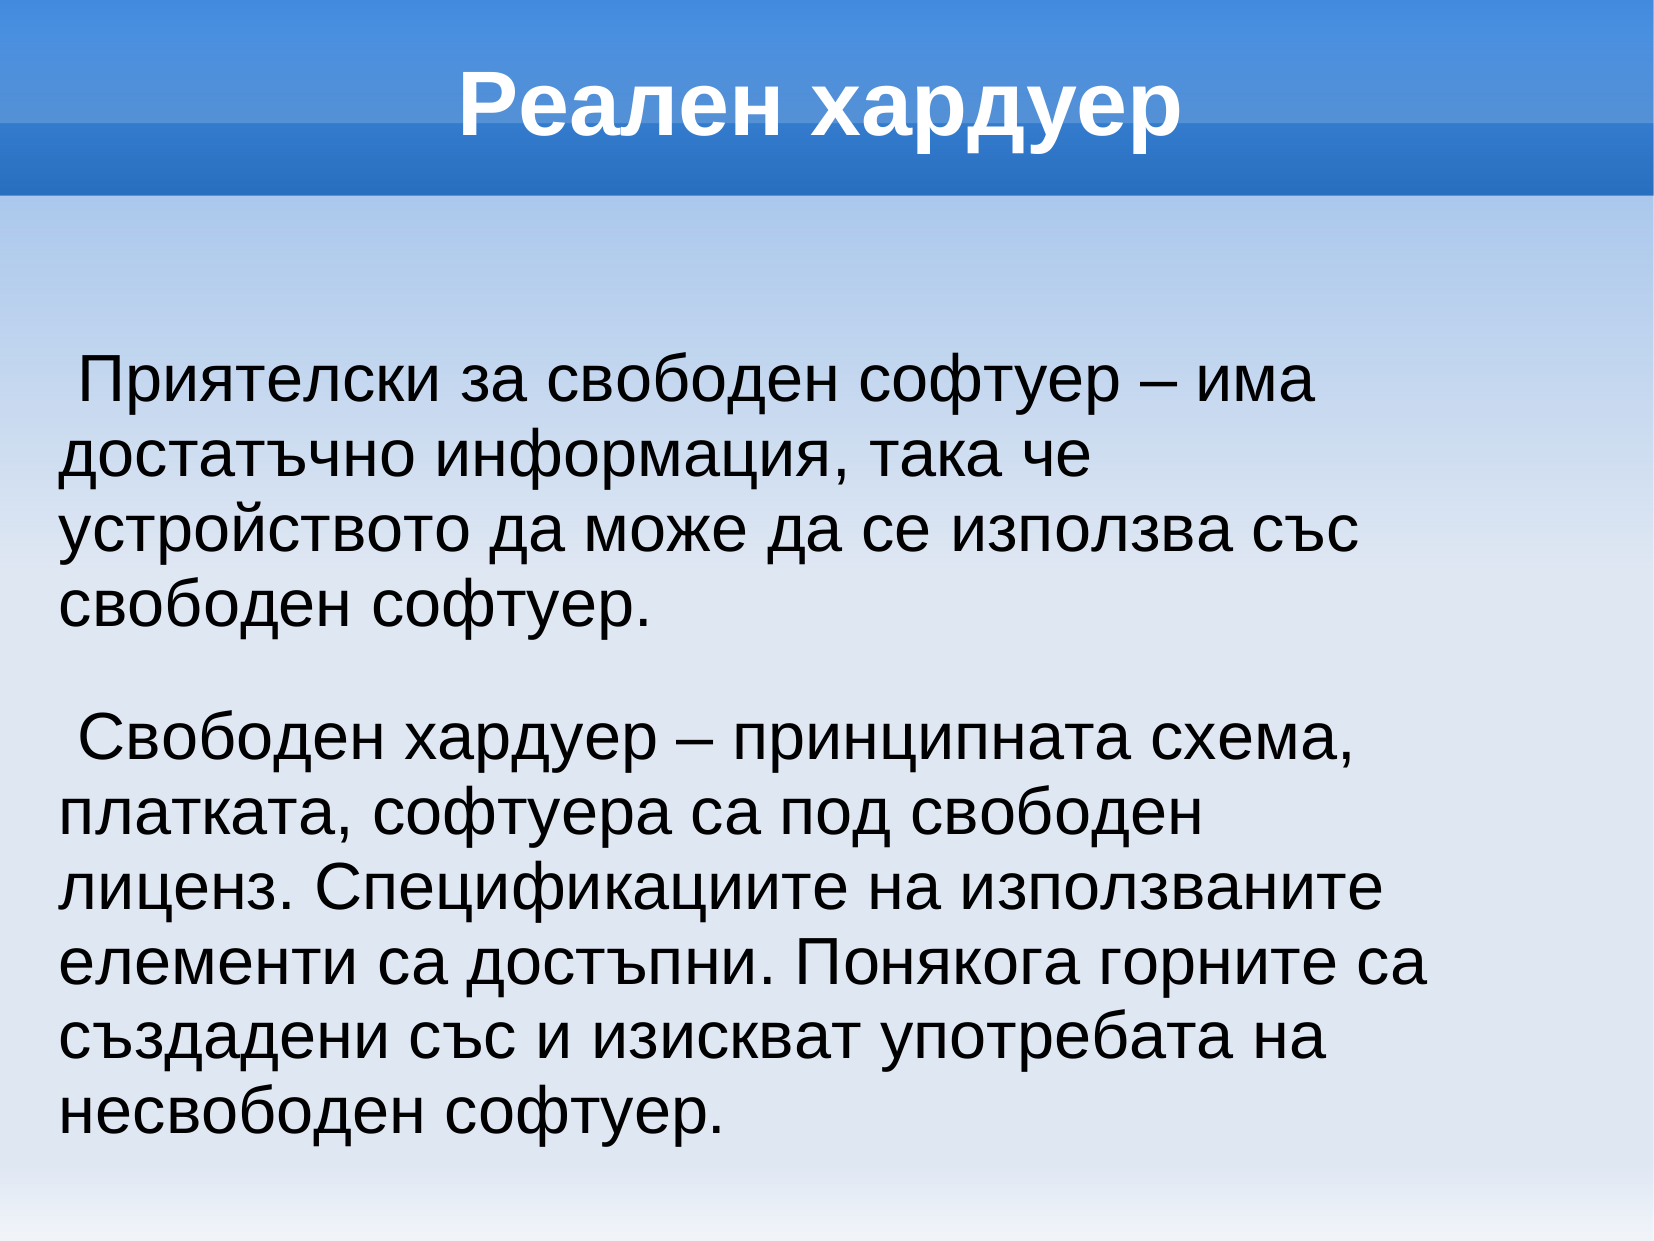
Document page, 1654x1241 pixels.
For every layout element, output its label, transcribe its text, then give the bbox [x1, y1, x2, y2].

text_box Приятелски за свободен софтуер – има достатъчно информация, така че устройството да може да се използва със свободен софтуер. Свободен хардуер – принципната схема, платката, софтуера са под свободен лиценз. Спецификациите на използваните елементи са достъпни. Понякога горните са създадени със и изискват употребата на несвободен софтуер. [59, 265, 1548, 1224]
picture [0, 0, 1654, 1241]
title Реален хардуер [76, 7, 1565, 200]
